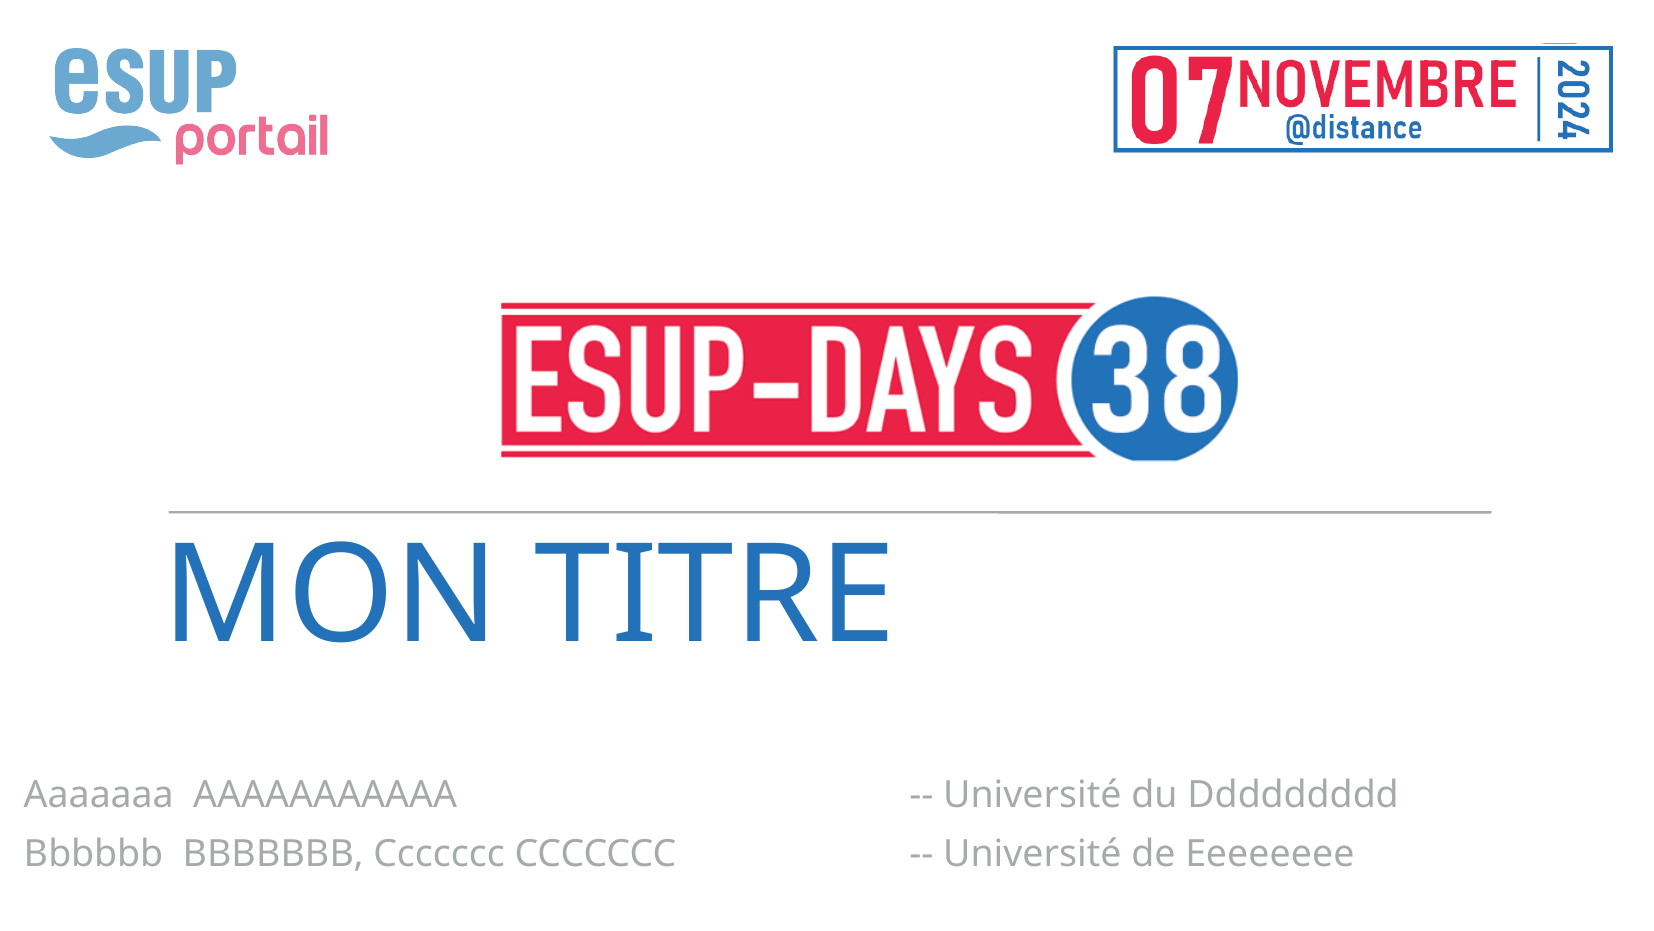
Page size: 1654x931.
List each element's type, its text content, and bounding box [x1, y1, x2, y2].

text_box -- Université de Eeeeeeee [909, 826, 1406, 891]
text_box MON TITRE [162, 494, 1486, 814]
text_box Bbbbbb BBBBBBB, Ccccccc CCCCCCC [23, 826, 898, 891]
text_box -- Université du Ddddddddd [909, 767, 1406, 826]
picture [1109, 43, 1617, 157]
text_box [35, 23, 390, 201]
text_box Aaaaaaa AAAAAAAAAAA [23, 767, 898, 826]
picture [500, 296, 1239, 462]
